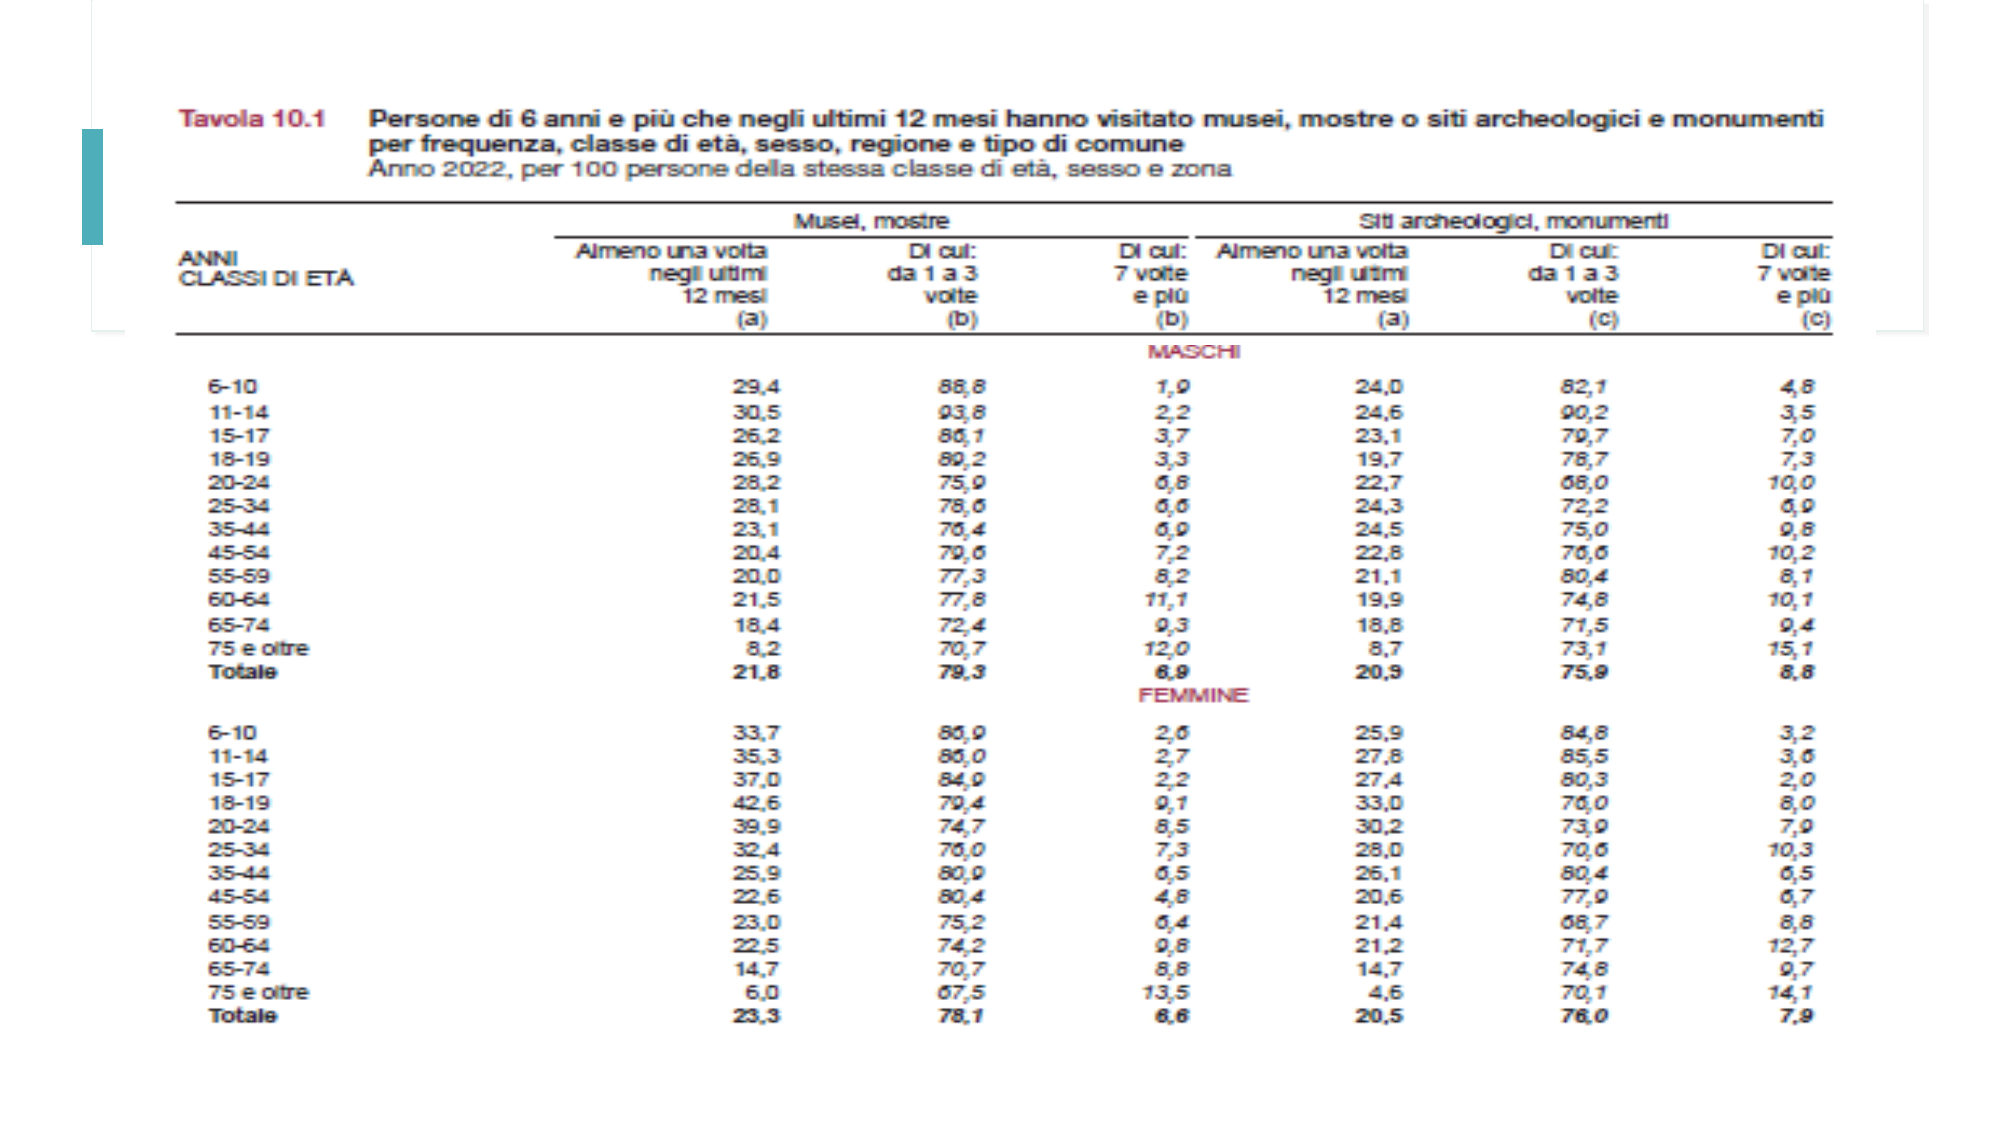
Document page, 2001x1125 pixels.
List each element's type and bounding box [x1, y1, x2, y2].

picture [125, 58, 1876, 1036]
